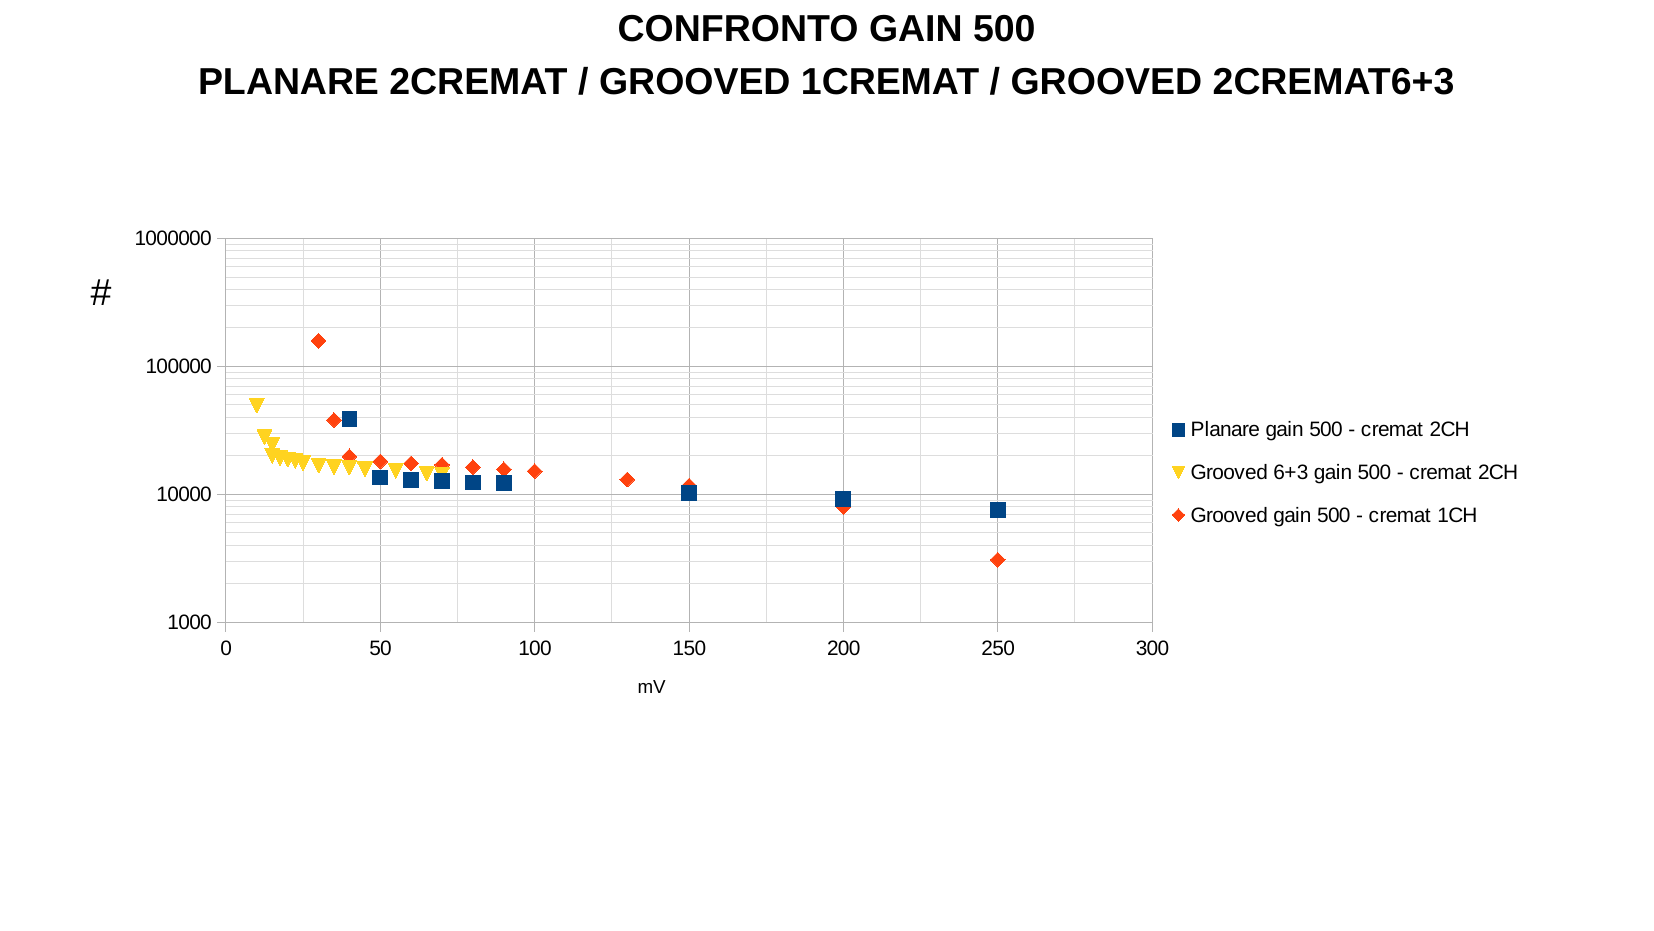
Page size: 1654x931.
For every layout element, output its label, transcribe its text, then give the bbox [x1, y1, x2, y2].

text_box # [75, 264, 116, 321]
chart [116, 216, 1550, 729]
text_box PLANARE 2CREMAT / GROOVED 1CREMAT / GROOVED 2CREMAT6+3 [0, 53, 1654, 110]
text_box CONFRONTO GAIN 500 [0, 0, 1654, 53]
